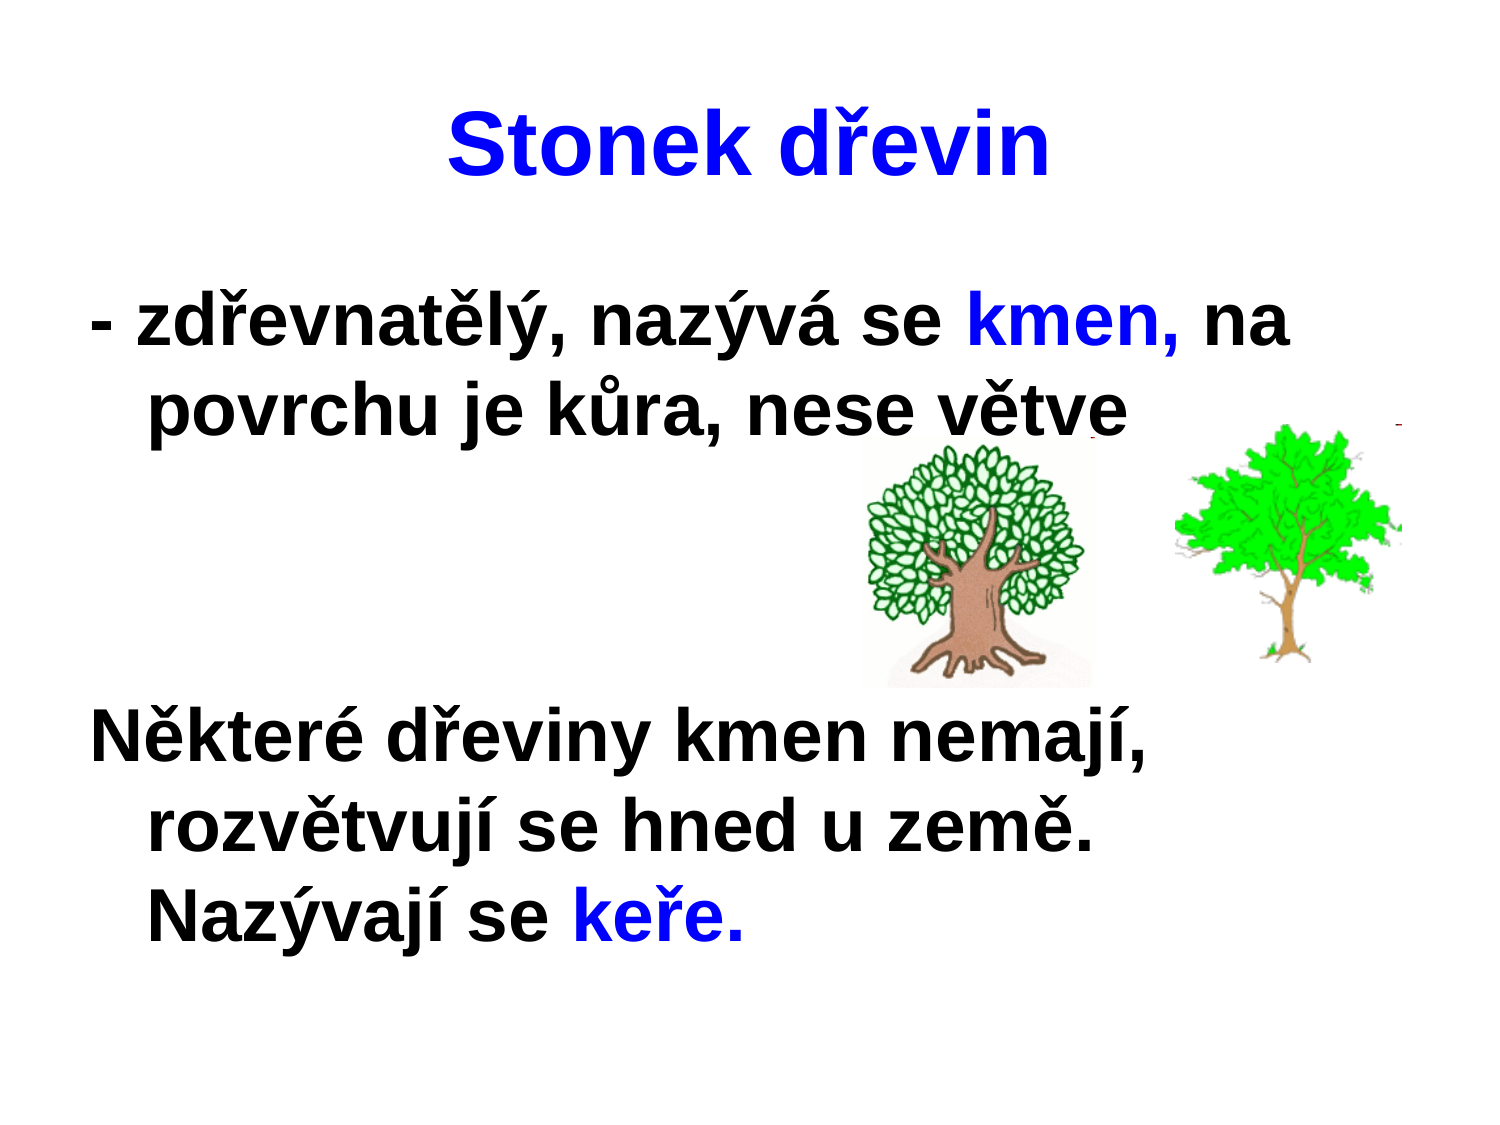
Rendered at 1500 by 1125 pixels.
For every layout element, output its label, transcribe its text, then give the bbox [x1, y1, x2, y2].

list - zdřevnatělý, nazývá se kmen, na povrchu je kůra, nese větve Některé dřeviny kmen nemají, rozvětvují se hned u země. Nazývají se keře. [75, 262, 1426, 1125]
picture [1175, 424, 1402, 663]
picture [862, 437, 1095, 688]
title Stonek dřevin [75, 45, 1426, 233]
